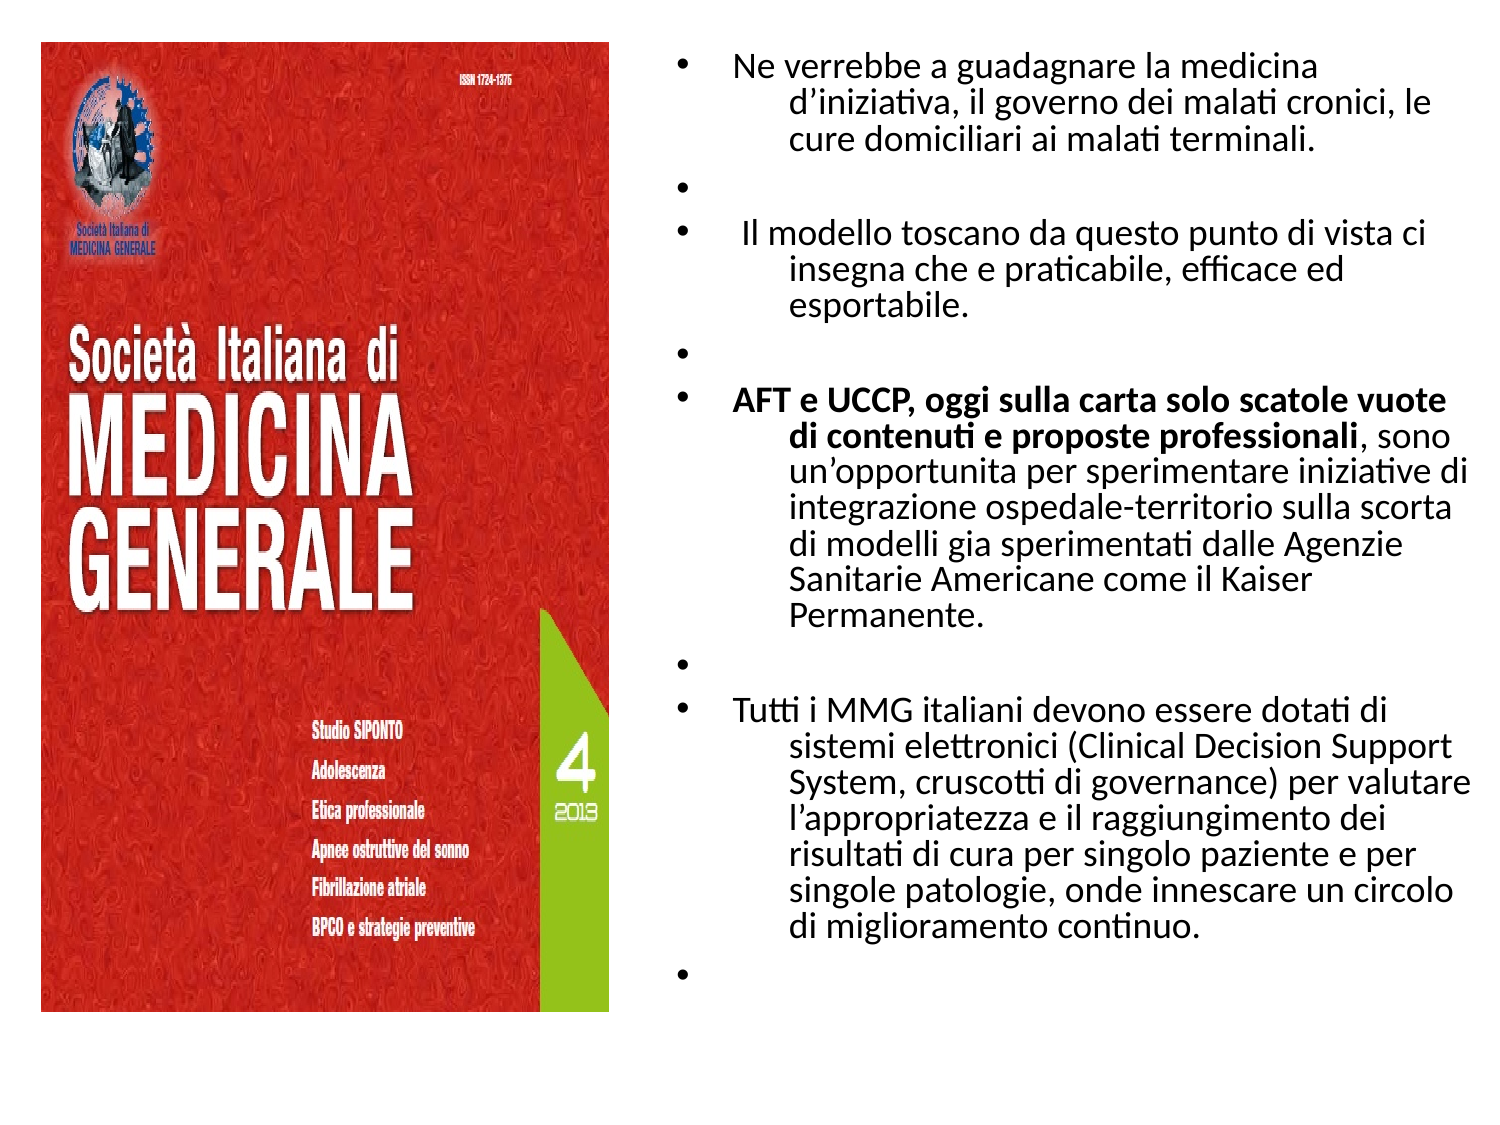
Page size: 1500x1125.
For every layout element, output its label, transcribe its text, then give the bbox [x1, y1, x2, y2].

list Ne verrebbe a guadagnare la medicina d’iniziativa, il governo dei malati cronici, le cure domiciliari ai malati terminali. Il modello toscano da questo punto di vista ci insegna che e praticabile, efficace ed esportabile. AFT e UCCP, oggi sulla carta solo scatole vuote di contenuti e proposte professionali, sono un’opportunita per sperimentare iniziative di integrazione ospedale-territorio sulla scorta di modelli gia sperimentati dalle Agenzie Sanitarie Americane come il Kaiser Permanente. Tutti i MMG italiani devono essere dotati di sistemi elettronici (Clinical Decision Support System, cruscotti di governance) per valutare l’appropriatezza e il raggiungimento dei risultati di cura per singolo paziente e per singole patologie, onde innescare un circolo di miglioramento continuo. [661, 42, 1500, 1003]
picture [41, 42, 609, 1012]
